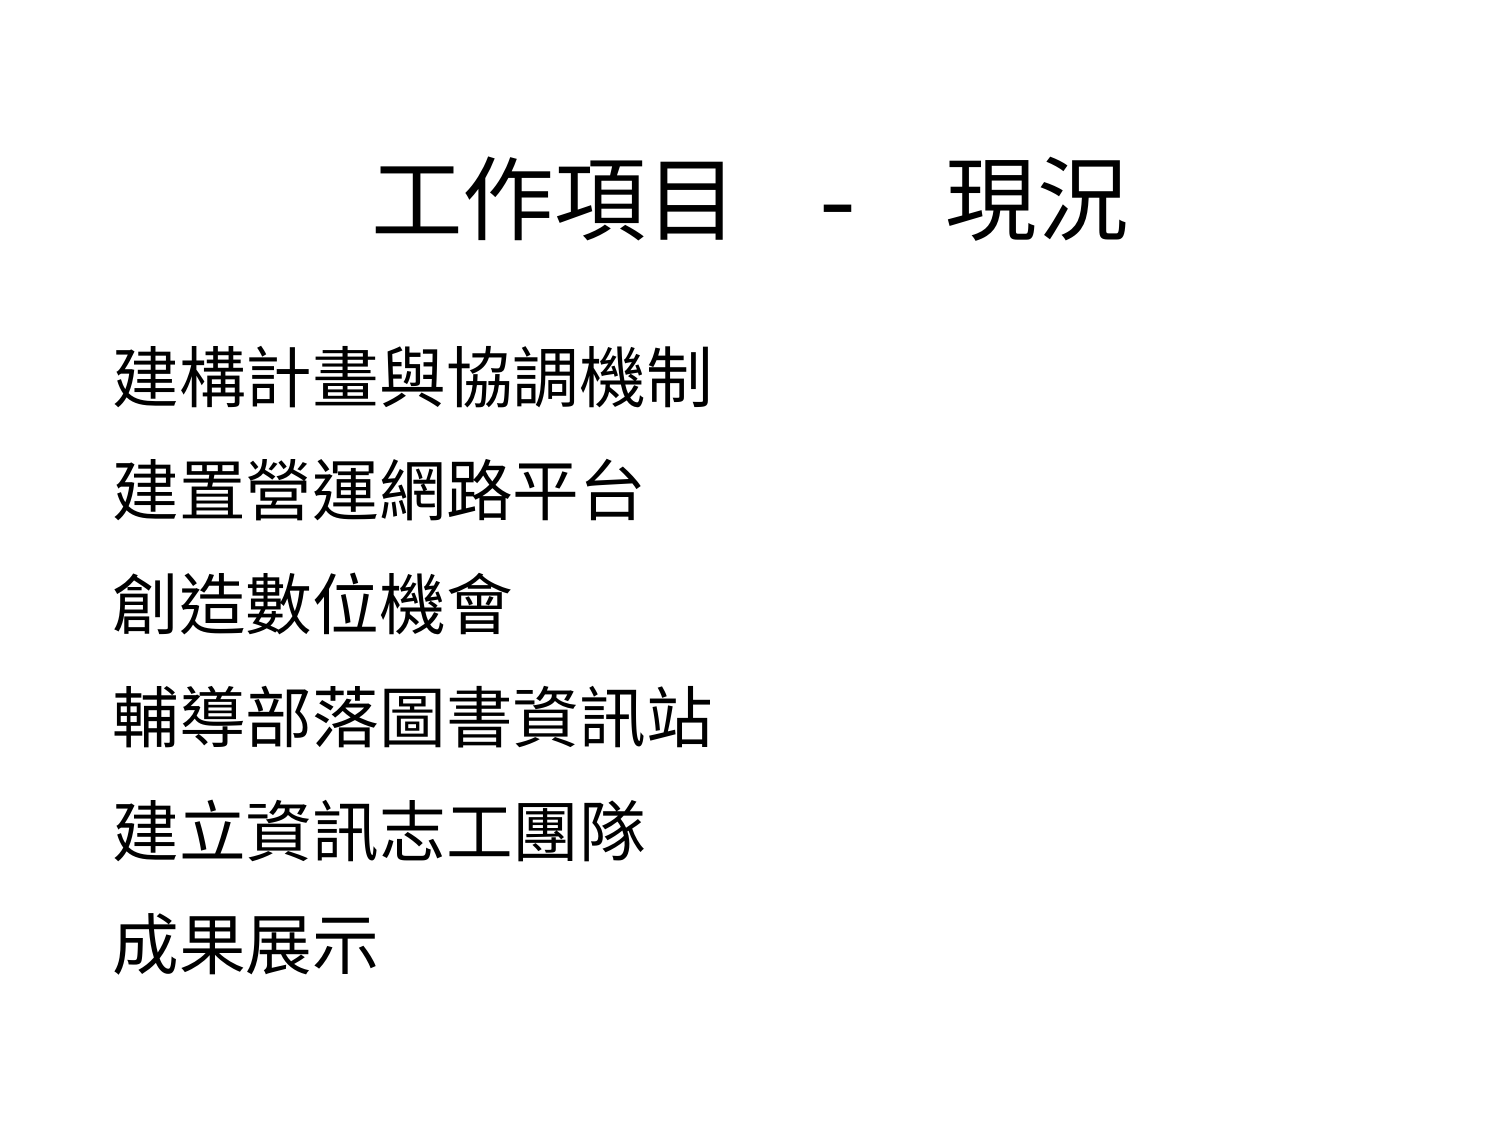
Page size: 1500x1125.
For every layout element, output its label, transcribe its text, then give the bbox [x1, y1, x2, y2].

title 工作項目 - 現況 [112, 83, 1388, 305]
list 建構計畫與協調機制 建置營運網路平台 創造數位機會 輔導部落圖書資訊站 建立資訊志工團隊 成果展示 [112, 324, 1388, 986]
